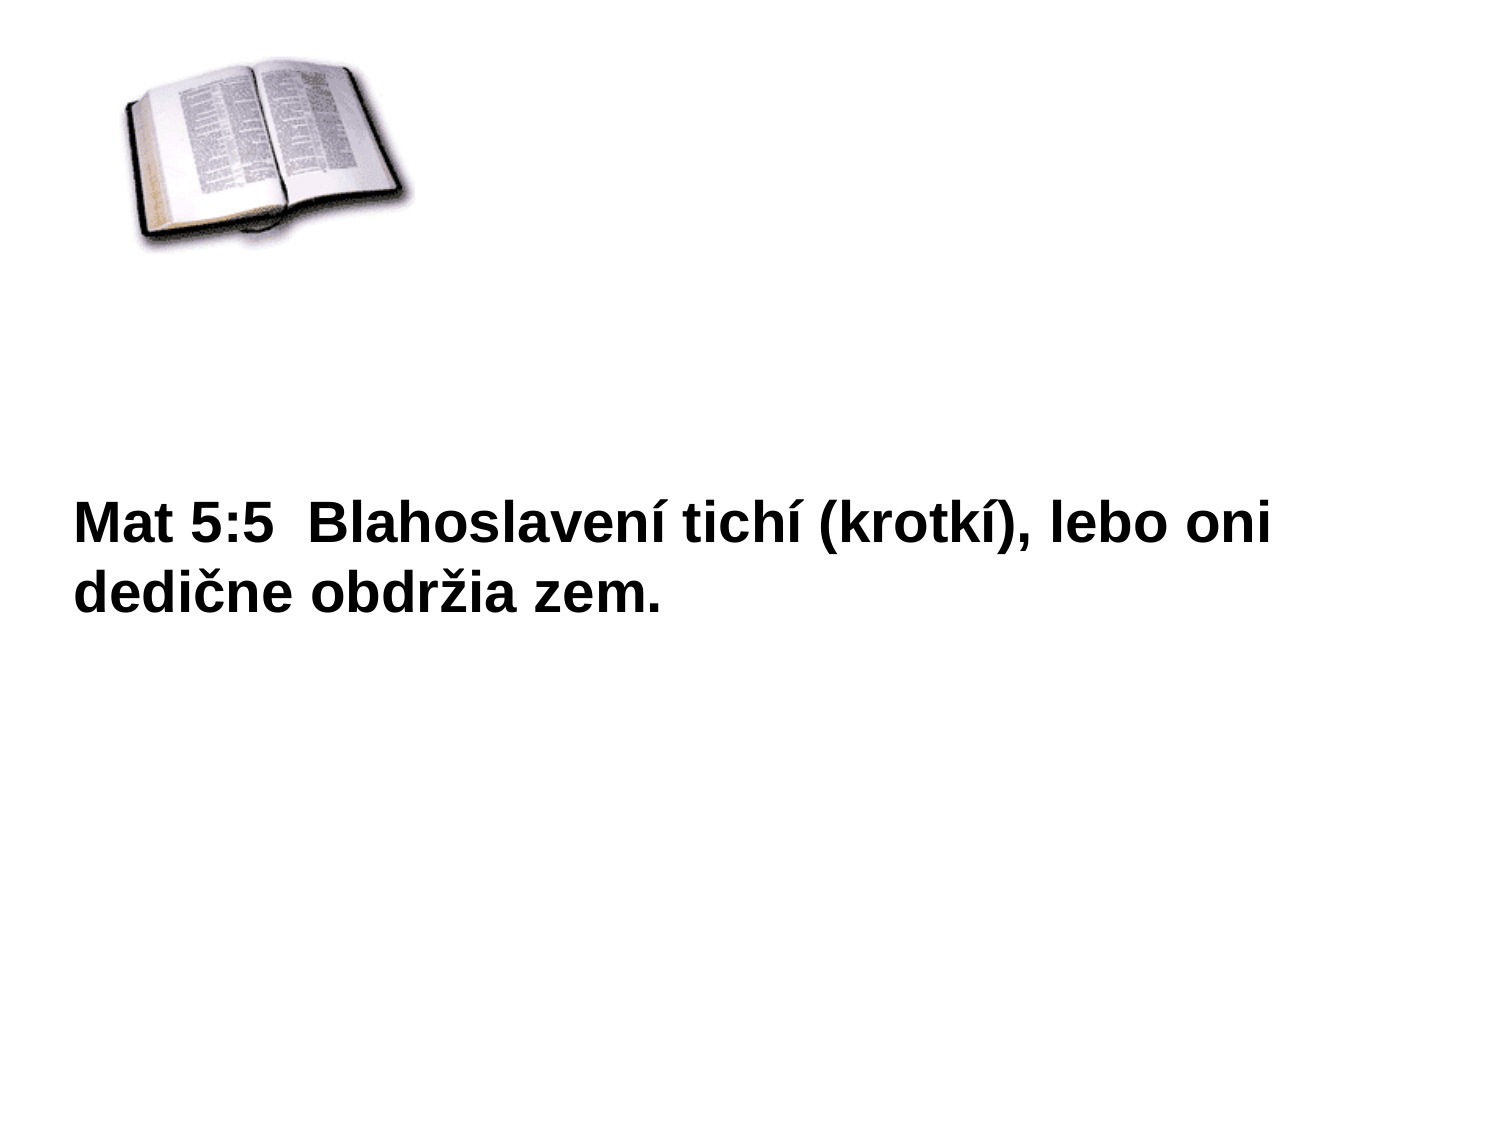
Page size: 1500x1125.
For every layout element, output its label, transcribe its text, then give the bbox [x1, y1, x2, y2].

list Mat 5:5 Blahoslavení tichí (krotkí), lebo oni dedične obdržia zem. [59, 305, 1410, 719]
picture [112, 49, 415, 254]
